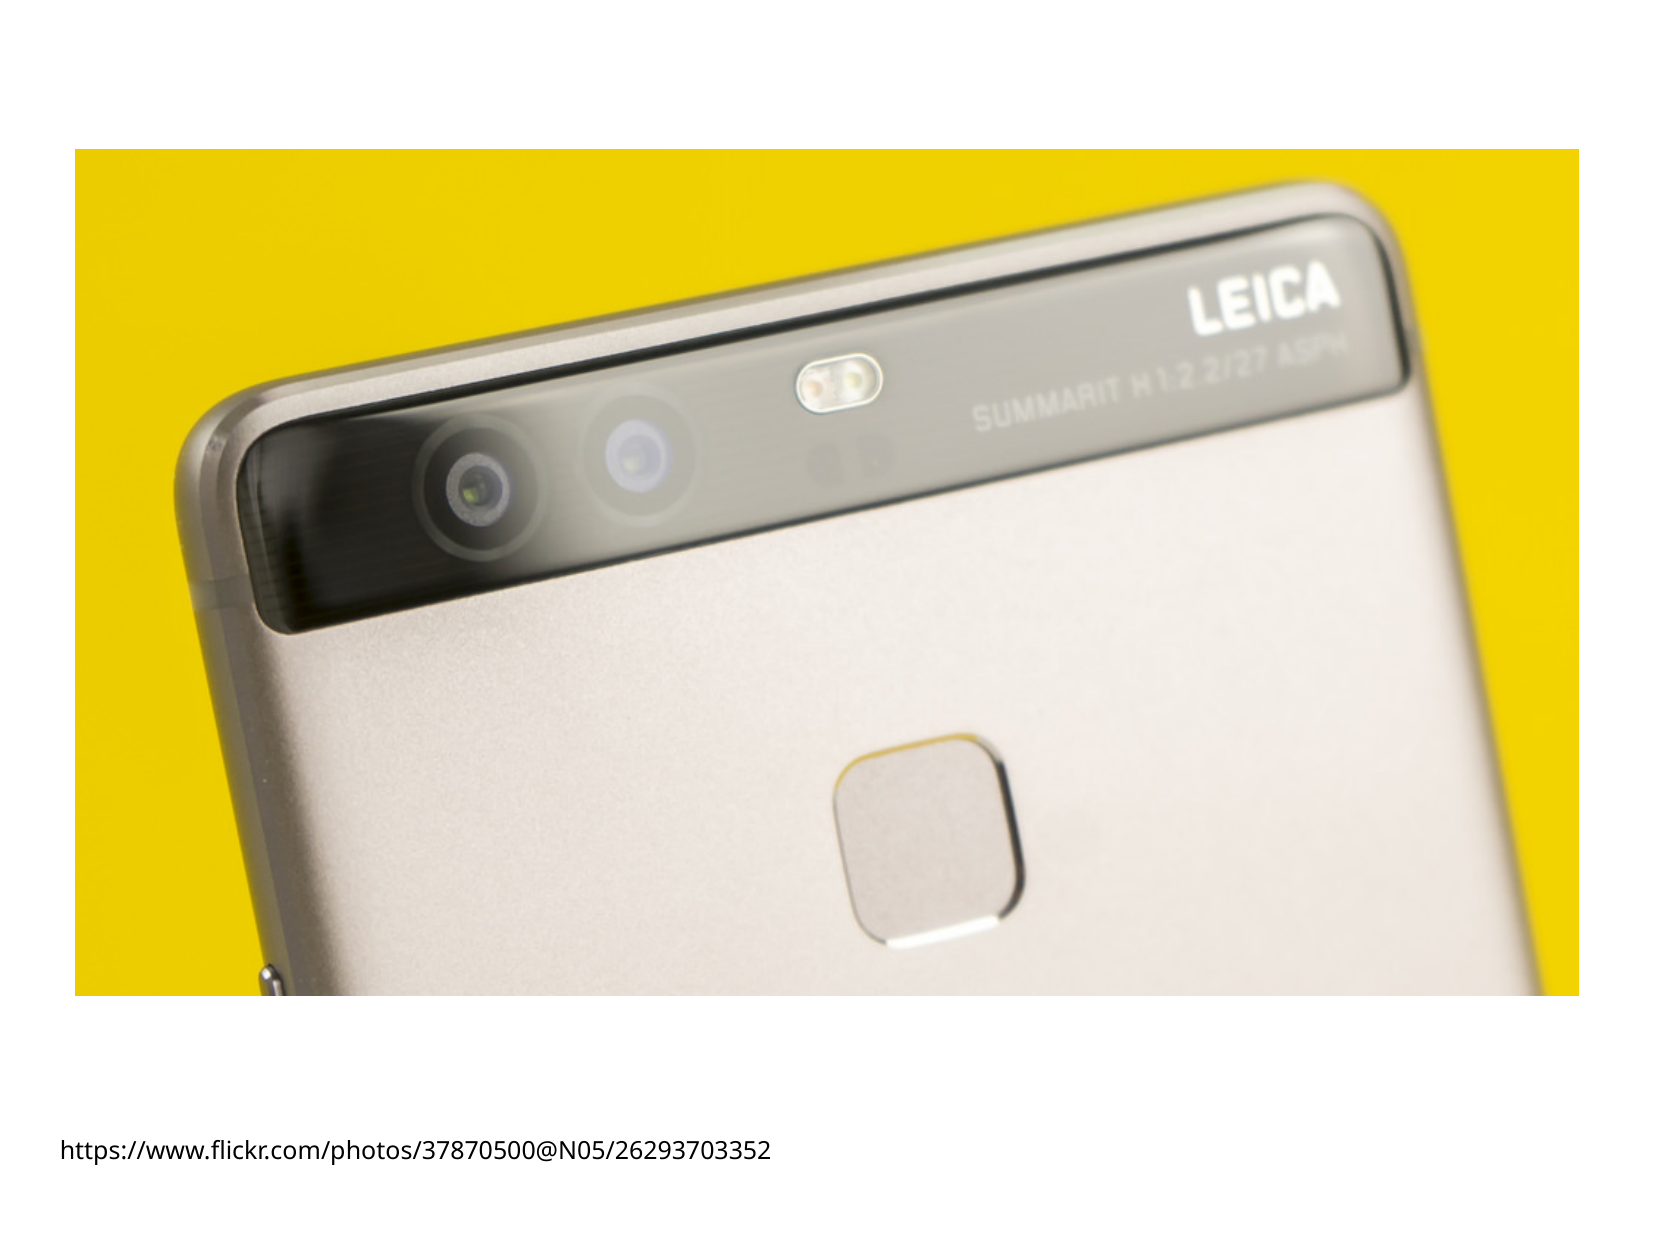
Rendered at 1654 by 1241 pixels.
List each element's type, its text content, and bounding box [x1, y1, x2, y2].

picture [75, 149, 1579, 996]
text_box https://www.flickr.com/photos/37870500@N05/26293703352 [45, 1125, 1351, 1241]
